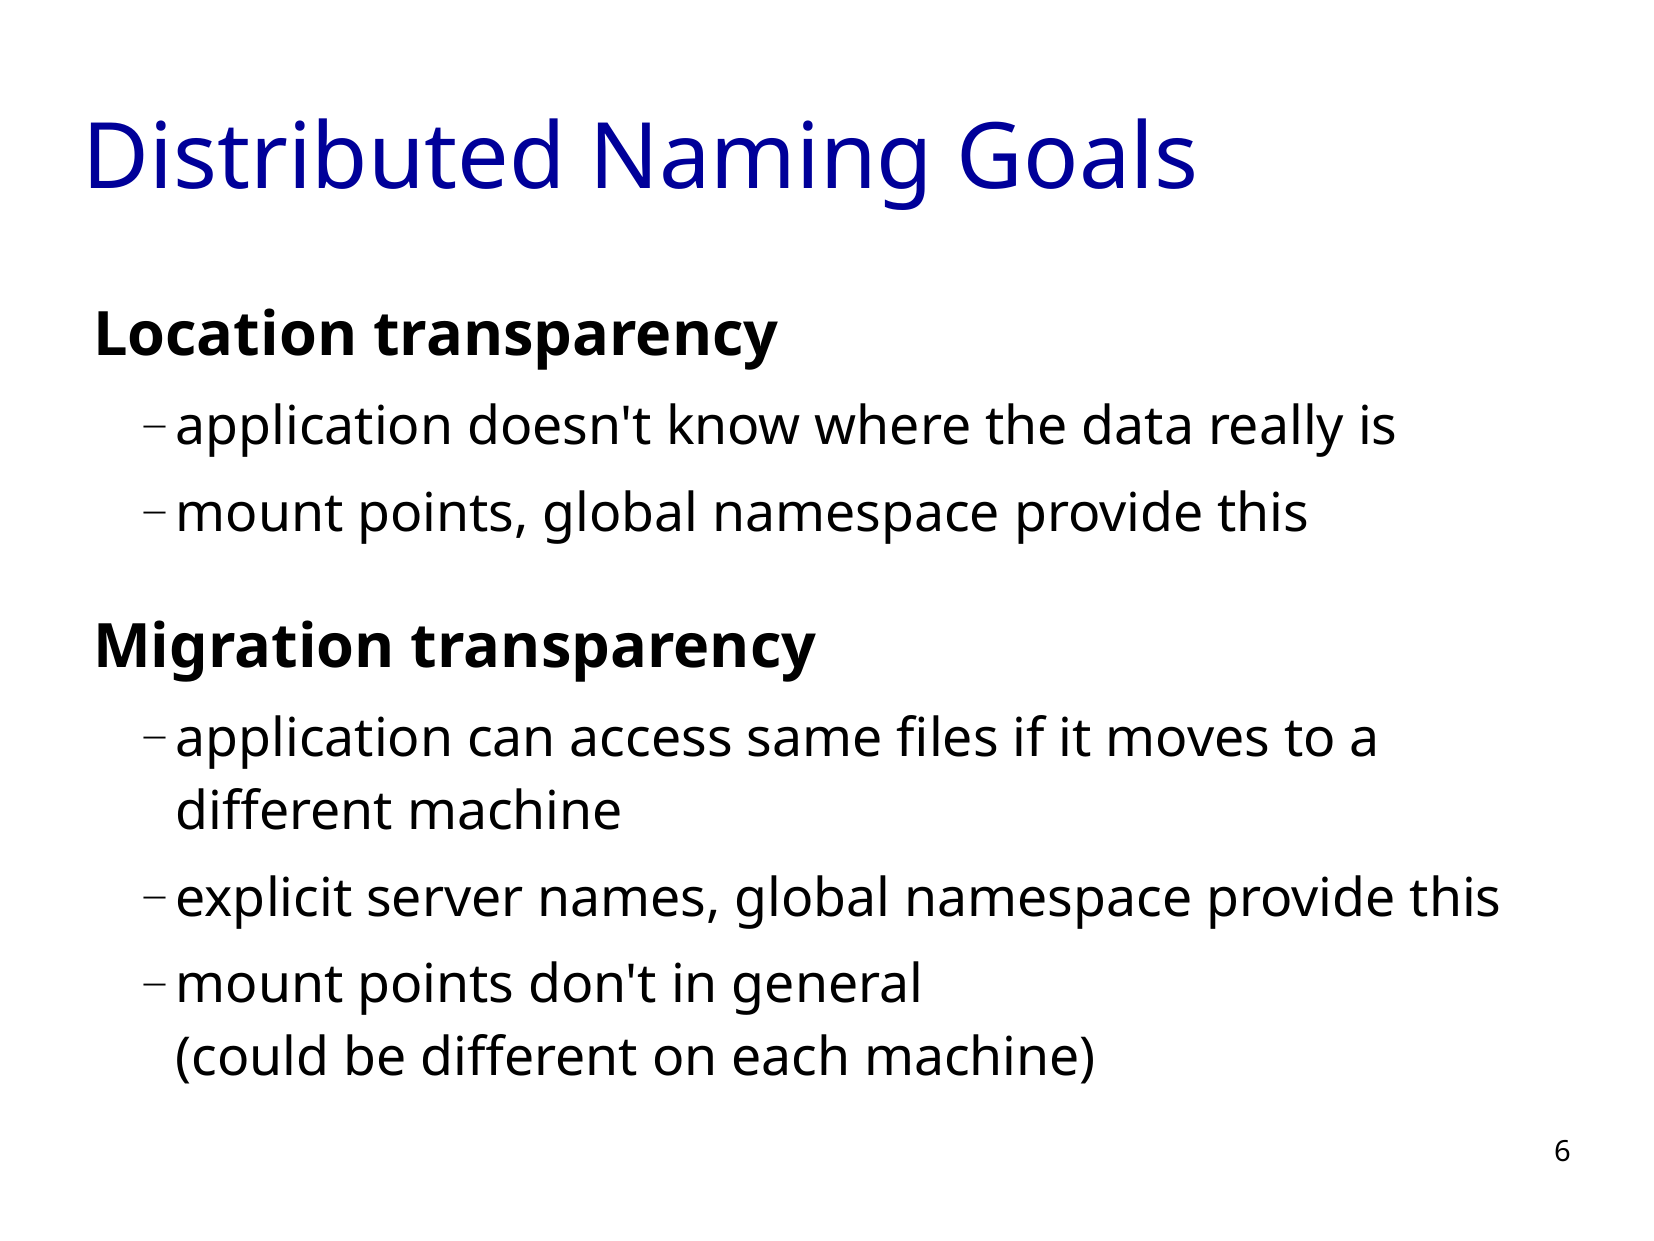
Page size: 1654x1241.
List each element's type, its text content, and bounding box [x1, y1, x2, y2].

list Location transparency application doesn't know where the data really is mount points, global namespace provide this Migration transparency application can access same files if it moves to a different machine explicit server names, global namespace provide this mount points don't in general (could be different on each machine) [60, 290, 1571, 1096]
title Distributed Naming Goals [82, 49, 1571, 257]
